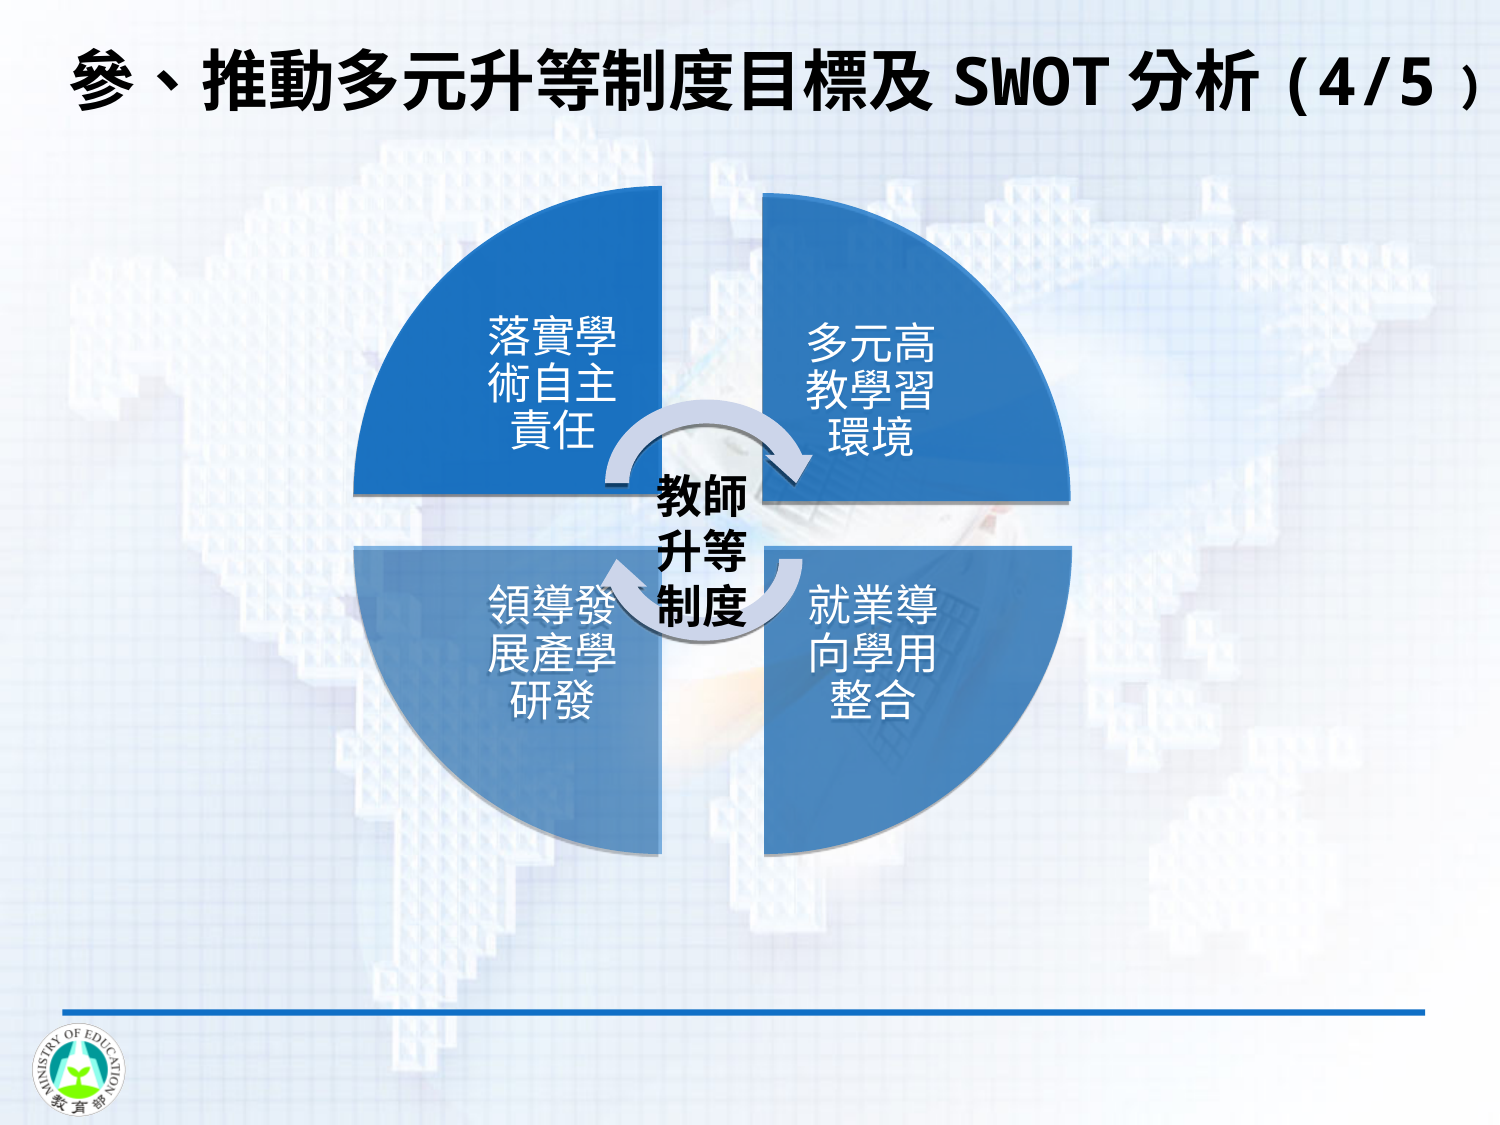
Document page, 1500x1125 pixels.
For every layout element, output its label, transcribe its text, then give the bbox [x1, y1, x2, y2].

text_box [605, 399, 813, 484]
text_box [600, 562, 803, 641]
text_box 多元高教學習環境 [762, 193, 1071, 502]
text_box 就業導向學用整合 [764, 545, 1073, 855]
text_box 落實學術自主責任 [353, 185, 662, 495]
text_box 領導發展產學研發 [353, 545, 662, 855]
text_box 參、推動多元升等制度目標及SWOT分析(4/5﹚ [53, 31, 1500, 126]
text_box 教師升等制度 [596, 432, 810, 622]
